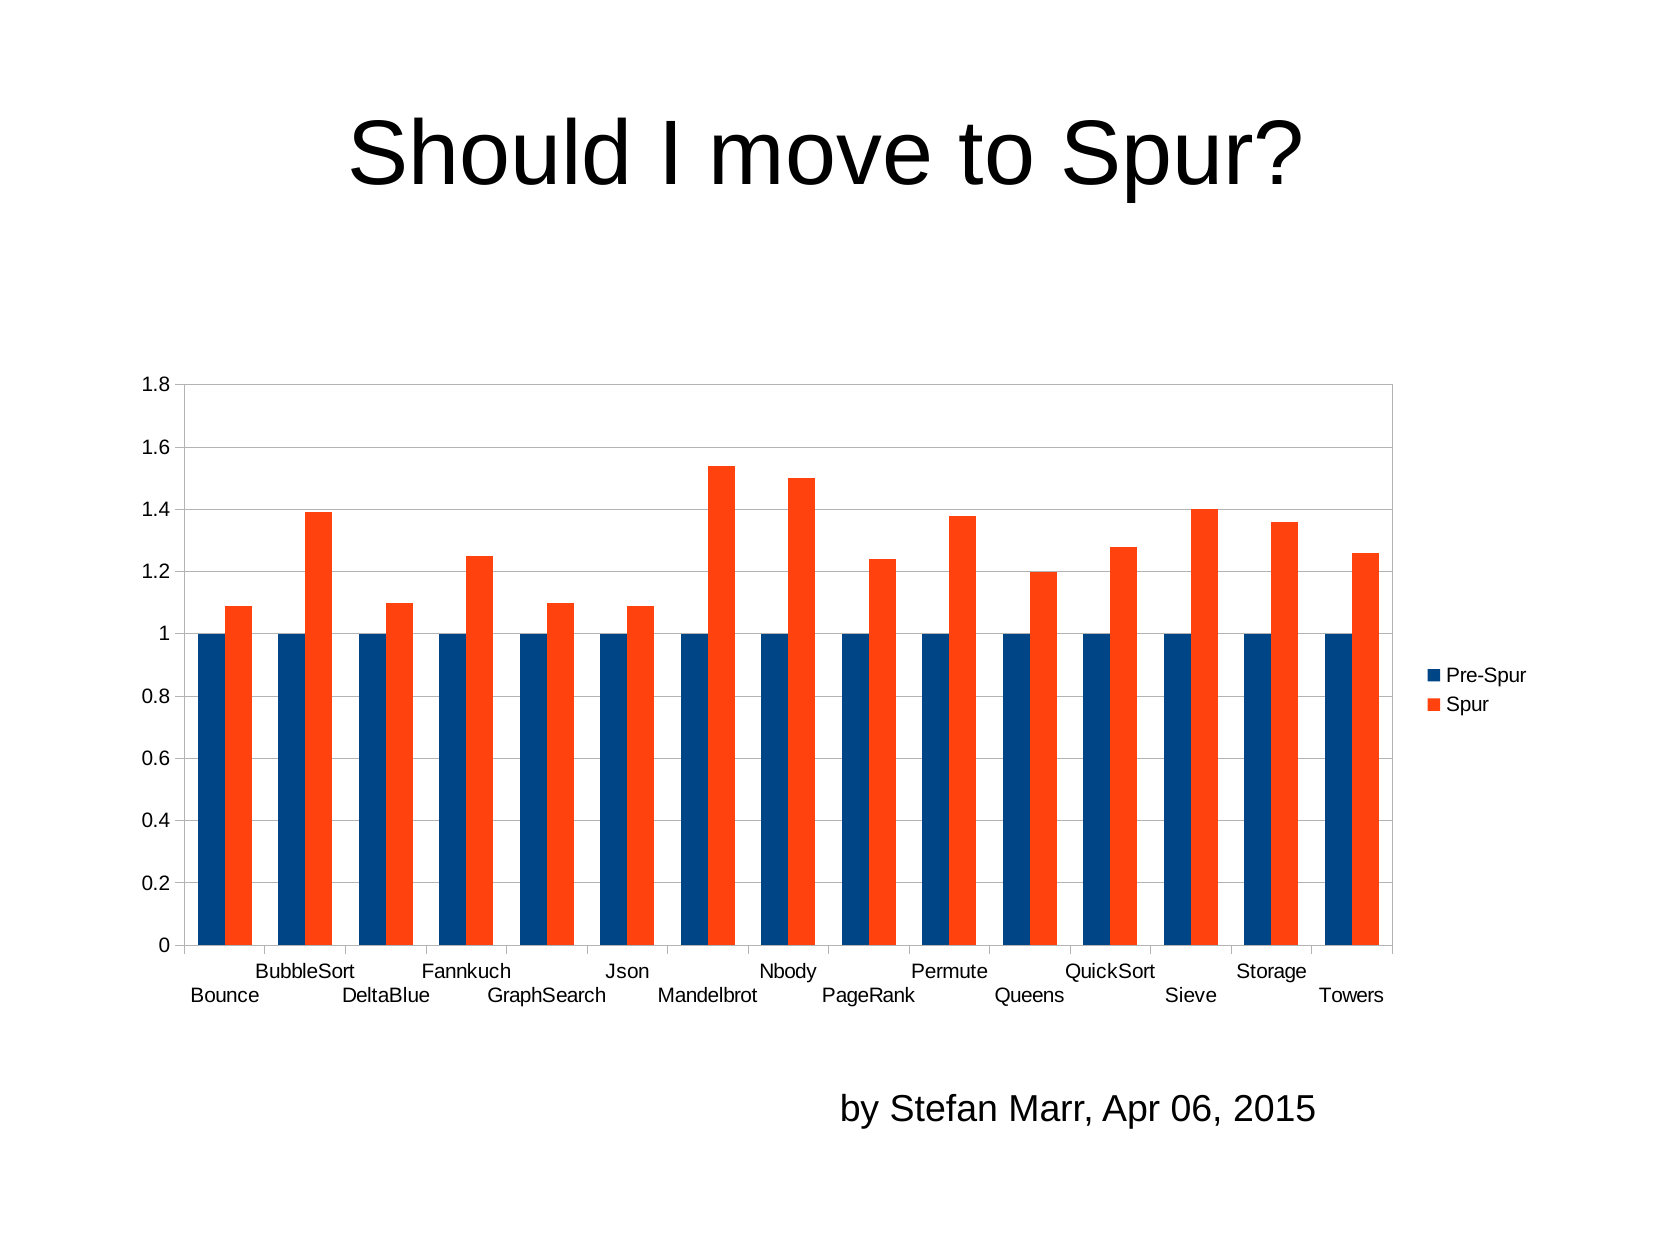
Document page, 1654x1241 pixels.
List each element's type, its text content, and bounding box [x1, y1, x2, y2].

title Should I move to Spur? [82, 49, 1571, 257]
chart [112, 360, 1546, 1021]
text_box by Stefan Marr, Apr 06, 2015 [825, 1080, 1561, 1137]
